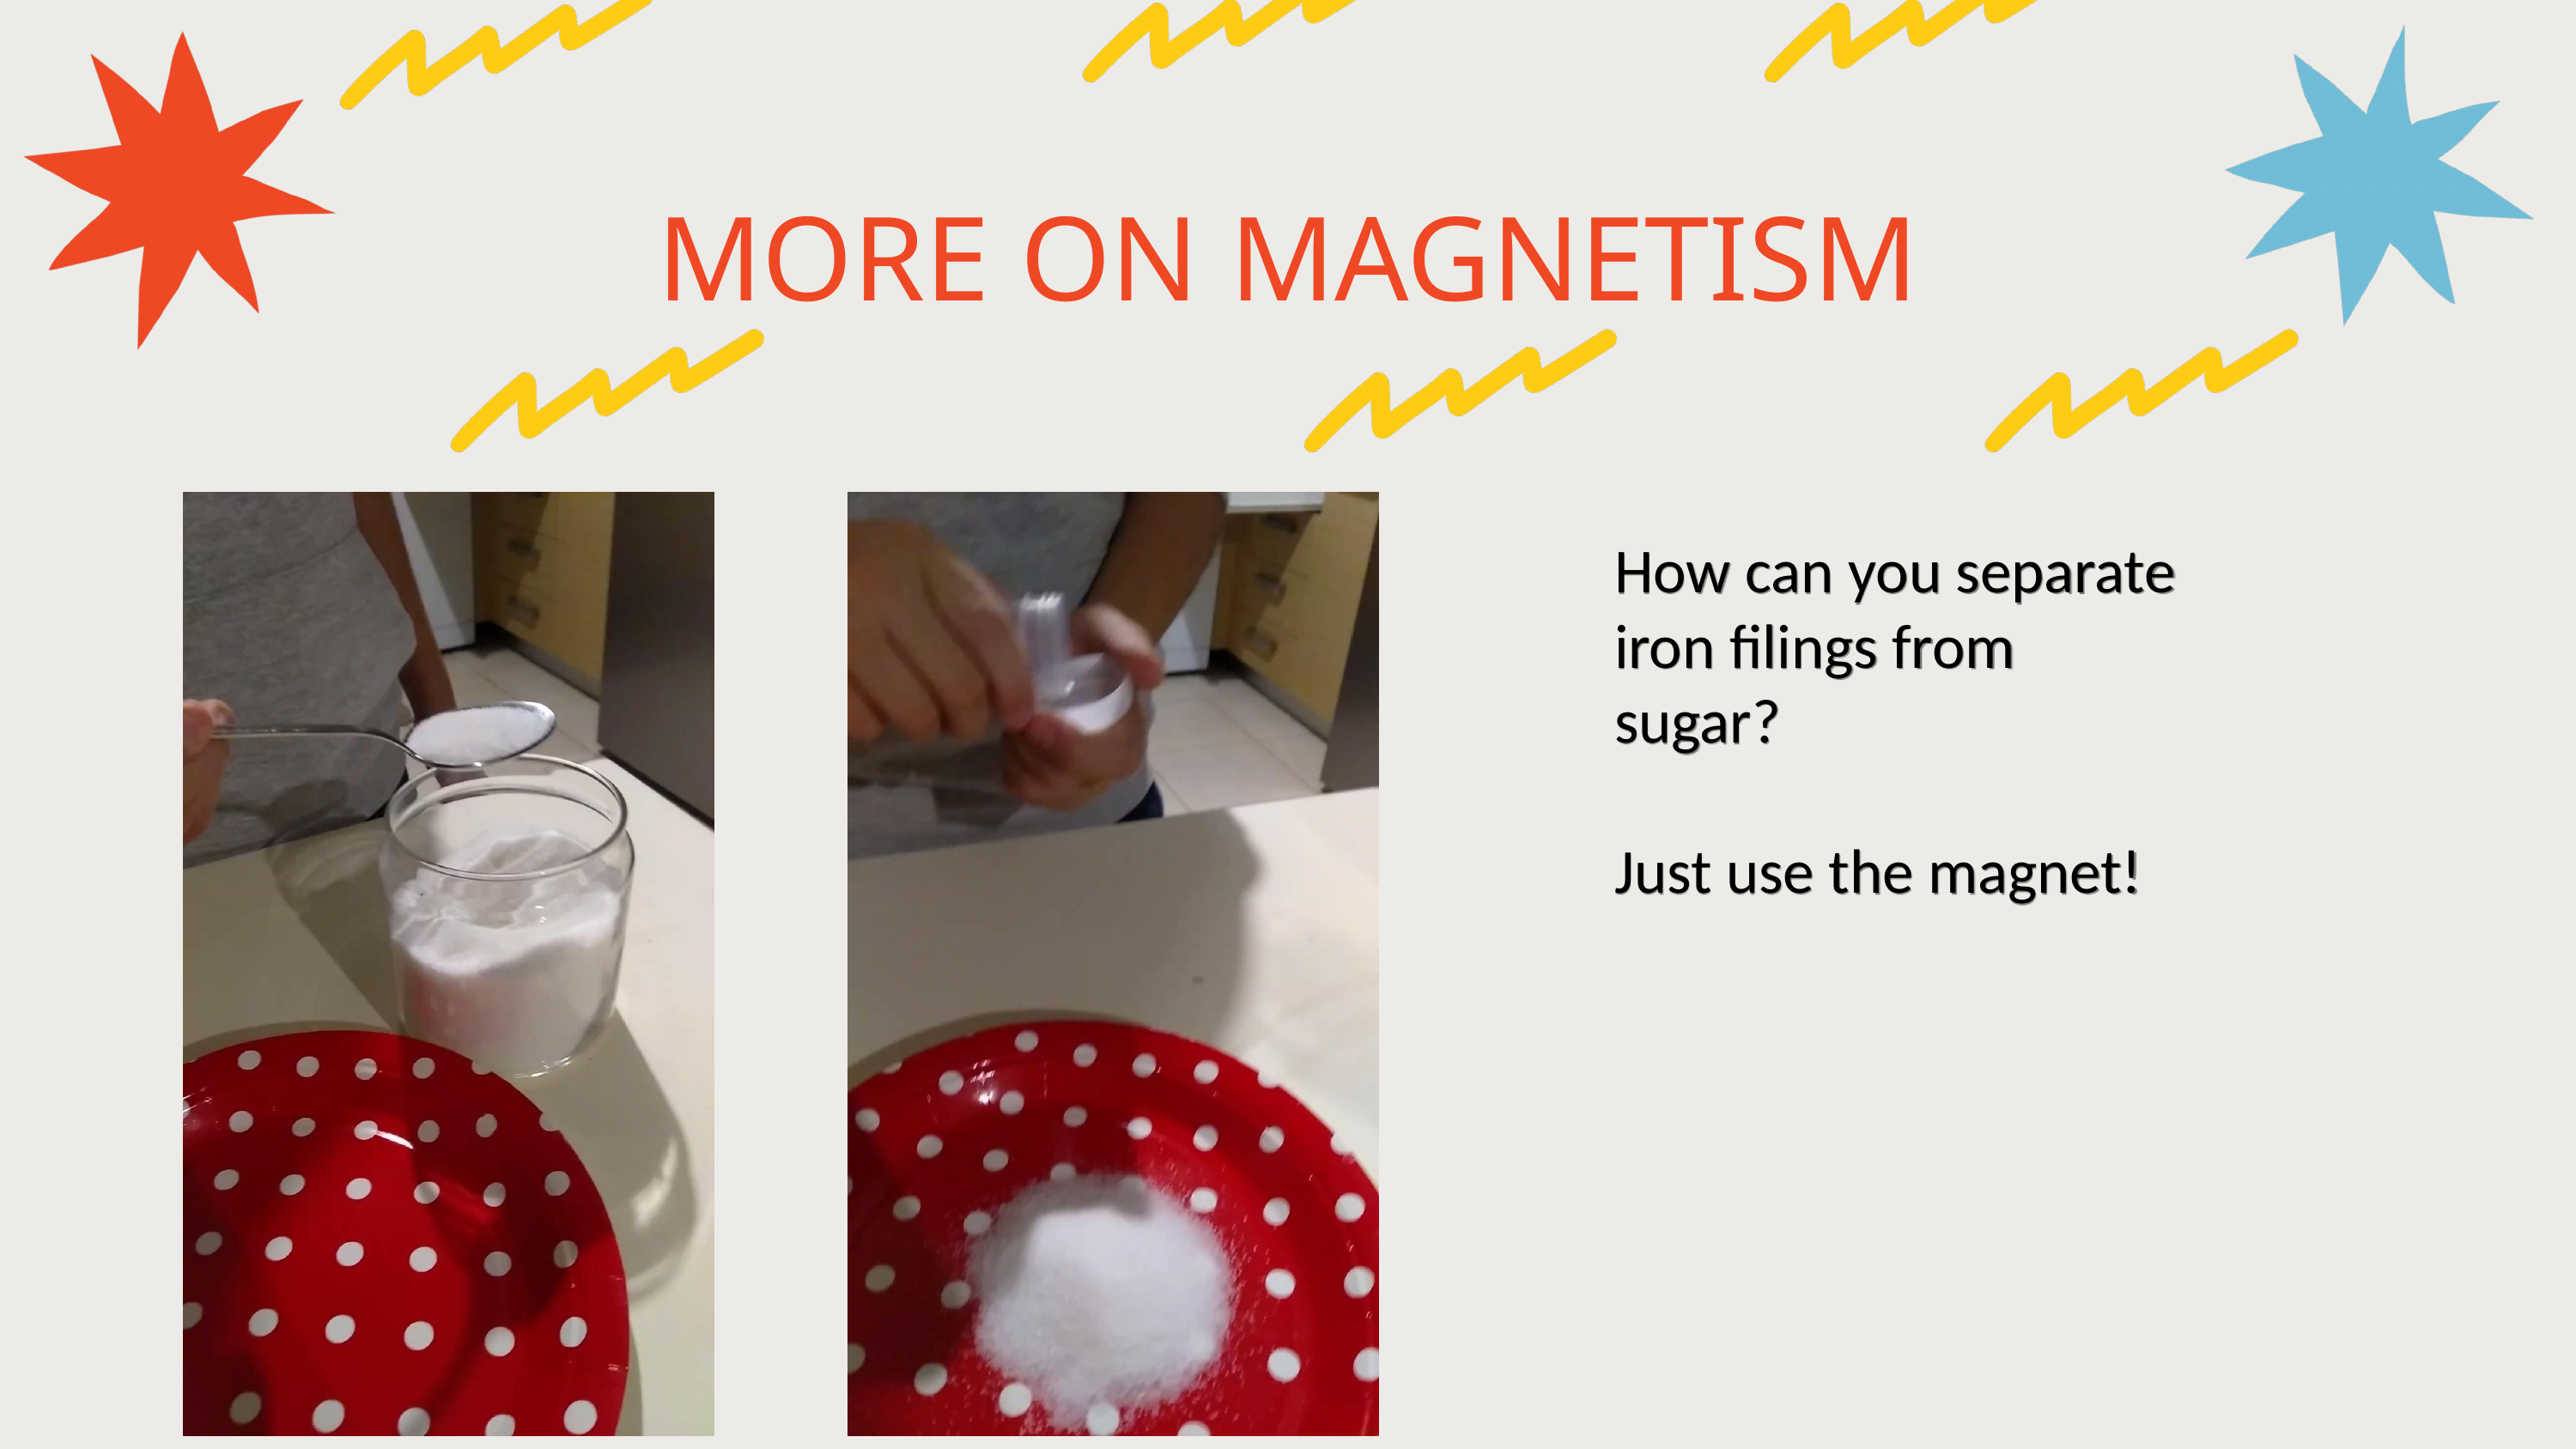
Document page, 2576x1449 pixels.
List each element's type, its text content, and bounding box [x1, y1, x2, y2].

text_box MORE ON MAGNETISM [266, 132, 2310, 324]
text_box How can you separate iron filings from sugar? Just use the magnet! [1601, 517, 2196, 1088]
picture [0, 0, 323, 394]
picture [1066, 0, 1405, 94]
picture [324, 0, 665, 120]
picture [1288, 324, 1628, 463]
picture [848, 492, 1379, 1436]
picture [1969, 0, 2576, 463]
picture [1748, 0, 2087, 94]
picture [183, 492, 714, 1436]
picture [434, 324, 775, 463]
